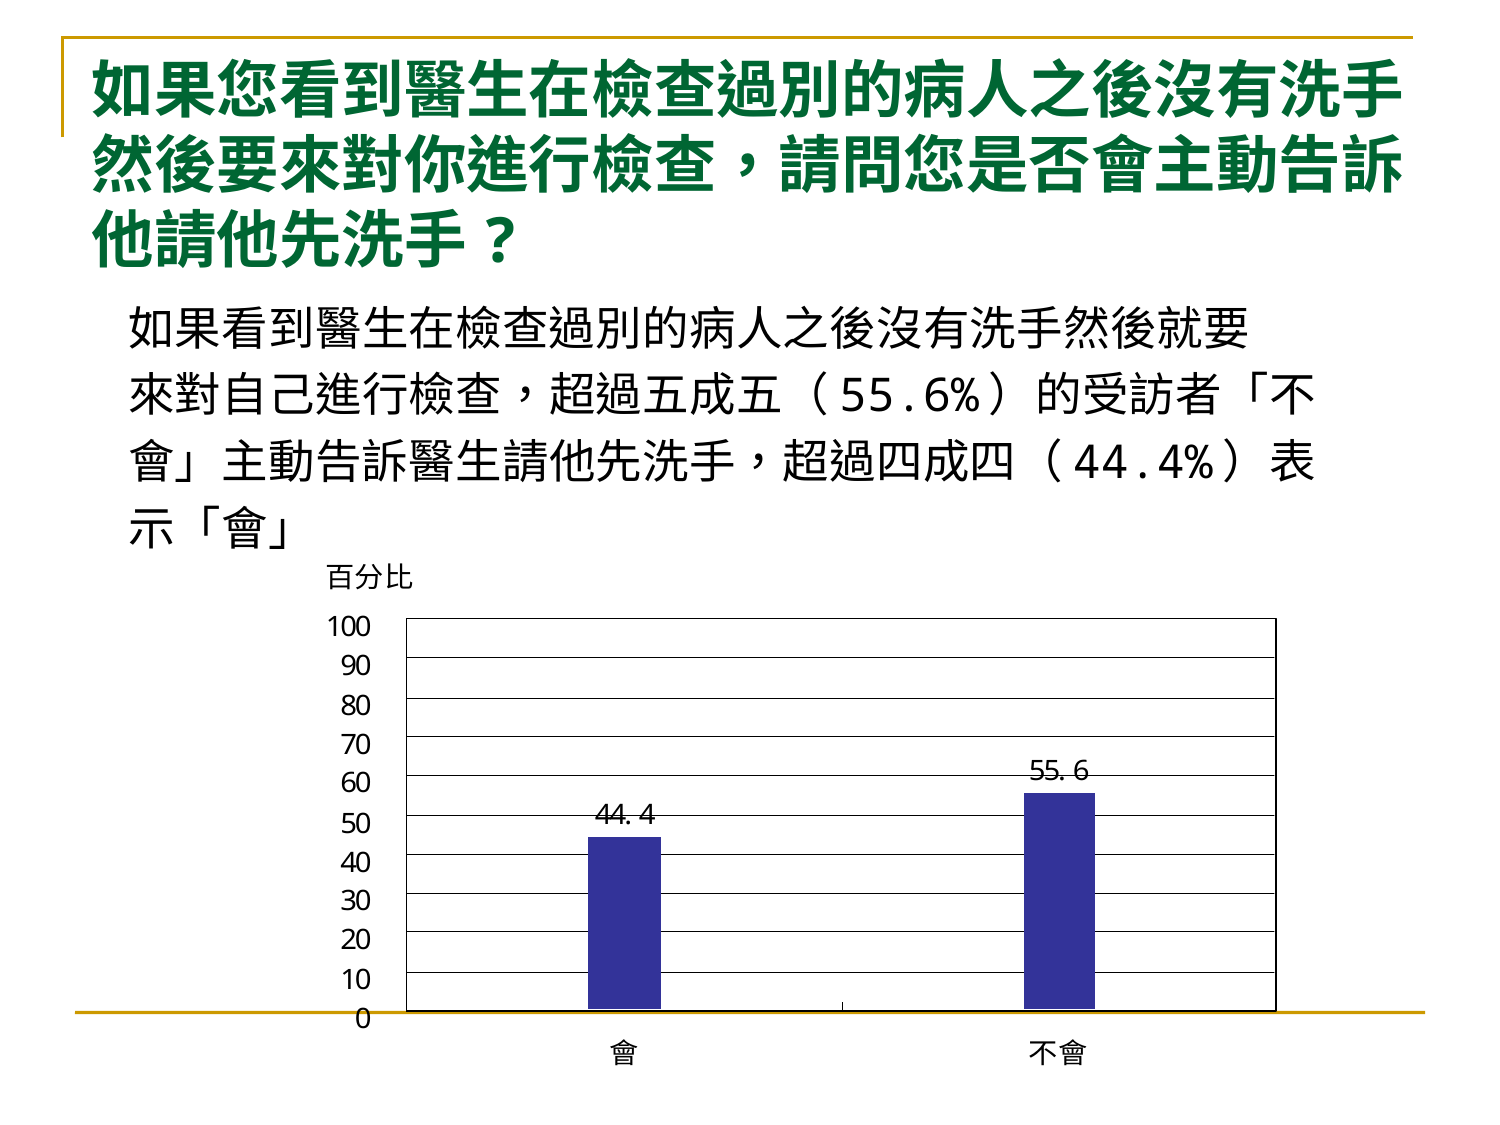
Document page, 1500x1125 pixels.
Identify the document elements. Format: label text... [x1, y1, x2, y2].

title 如果您看到醫生在檢查過別的病人之後沒有洗手然後要來對你進行檢查，請問您是否會主動告訴他請他先洗手? [76, 42, 1427, 221]
list 如果看到醫生在檢查過別的病人之後沒有洗手然後就要 來對自己進行檢查，超過五成五（55.6%）的受訪者「不 會」主動告訴醫生請他先洗手，超過四成四（44.4%）表 示「會」 [64, 290, 1426, 567]
chart [312, 527, 1282, 1125]
